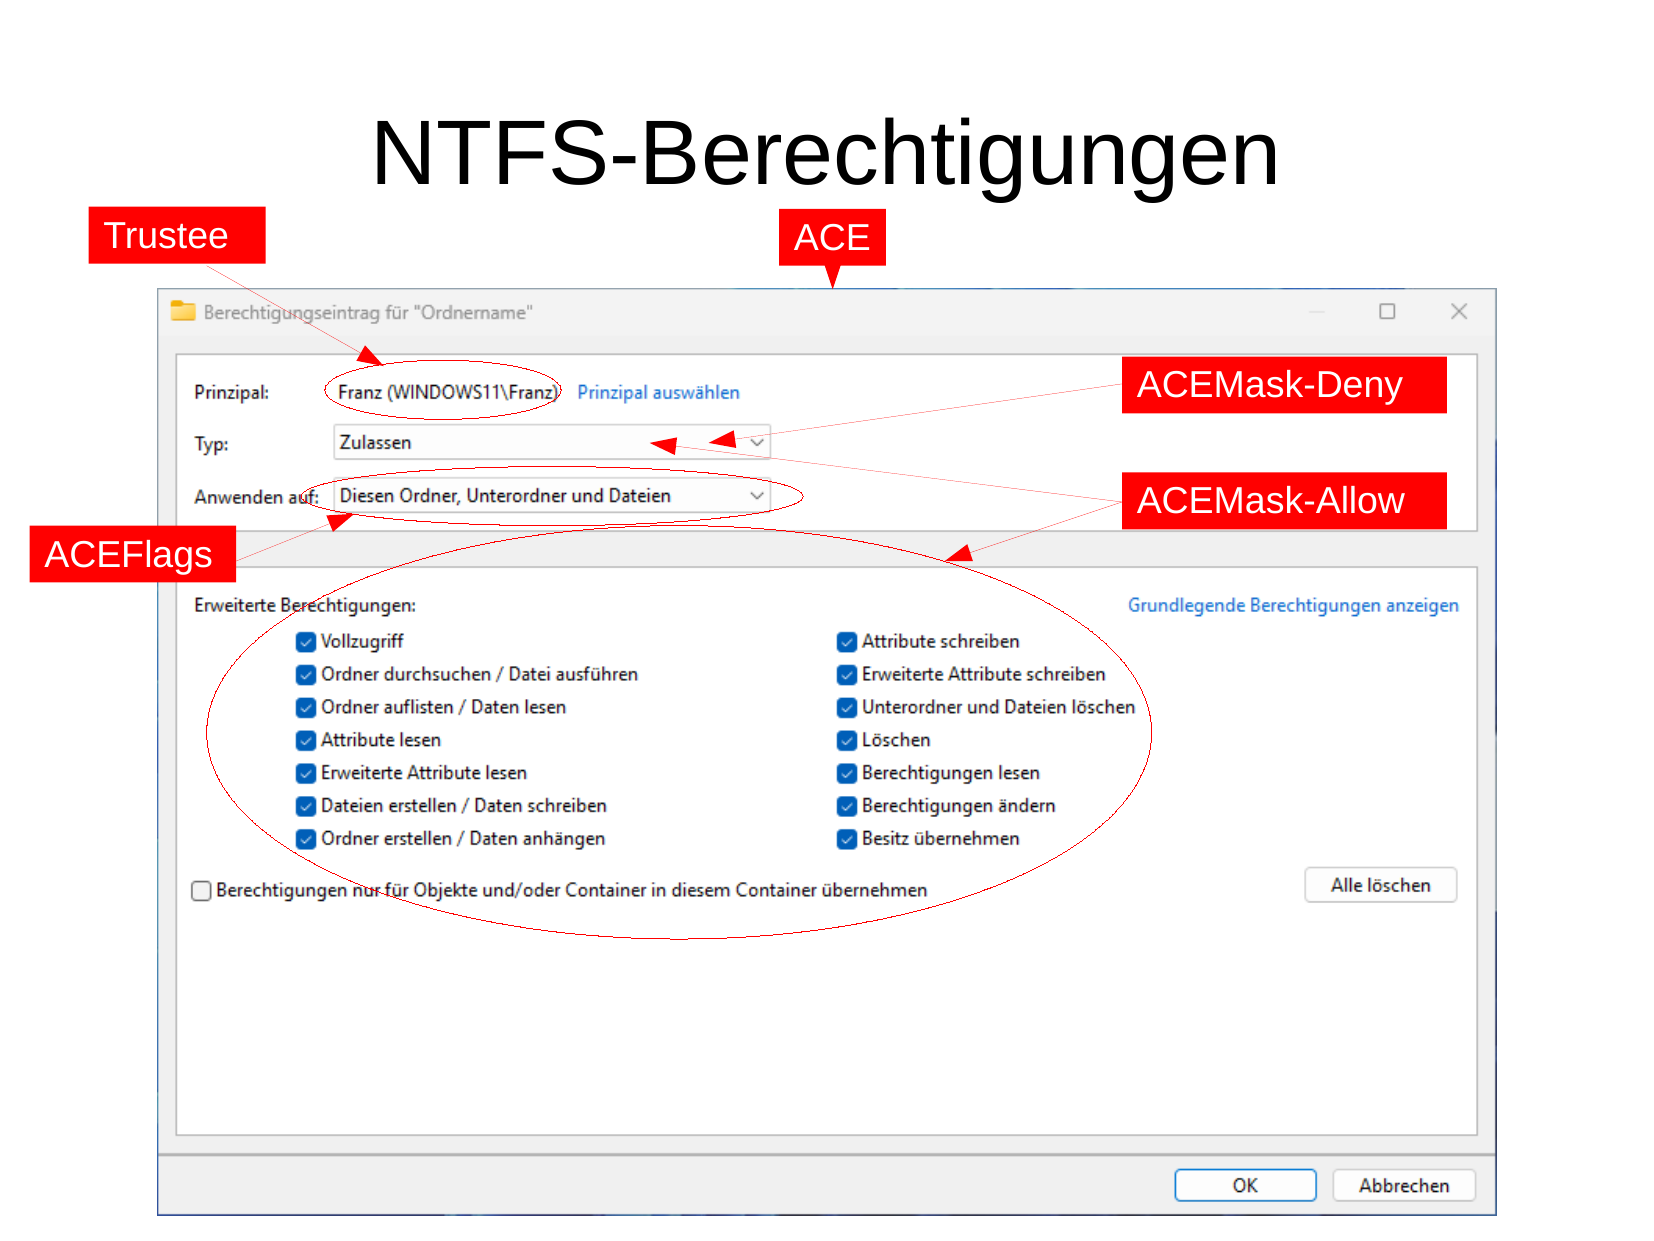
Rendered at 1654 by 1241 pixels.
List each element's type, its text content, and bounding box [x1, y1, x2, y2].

text_box ACEMask-Deny [1122, 356, 1447, 414]
title NTFS-Berechtigungen [82, 56, 1571, 250]
text_box ACE [779, 208, 886, 266]
picture [157, 288, 1497, 1216]
text_box ACEFlags [29, 525, 237, 583]
text_box Trustee [88, 206, 266, 264]
text_box ACEMask-Allow [1122, 472, 1447, 530]
